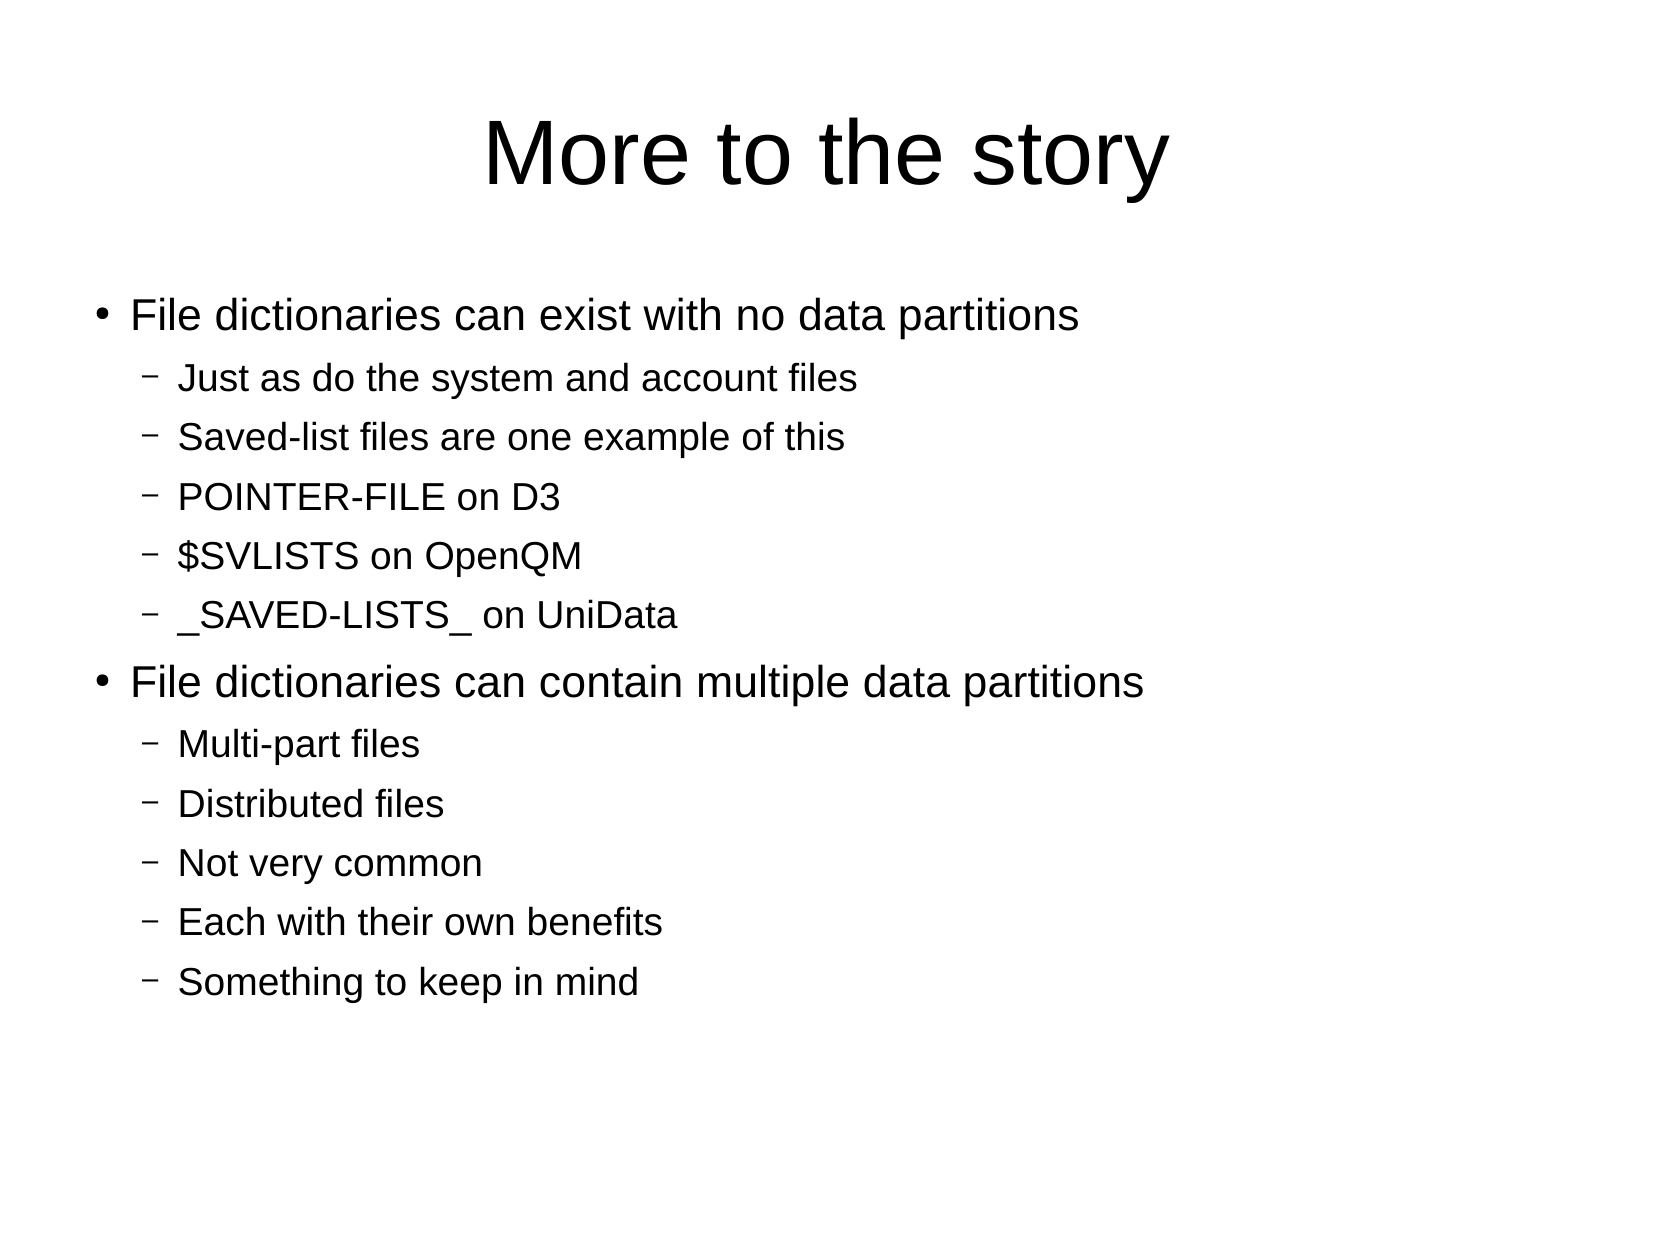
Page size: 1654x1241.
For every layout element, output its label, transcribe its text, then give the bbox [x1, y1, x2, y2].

list File dictionaries can exist with no data partitions Just as do the system and account files Saved-list files are one example of this POINTER-FILE on D3 $SVLISTS on OpenQM _SAVED-LISTS_ on UniData File dictionaries can contain multiple data partitions Multi-part files Distributed files Not very common Each with their own benefits Something to keep in mind [82, 290, 1571, 1010]
title More to the story [82, 49, 1571, 257]
